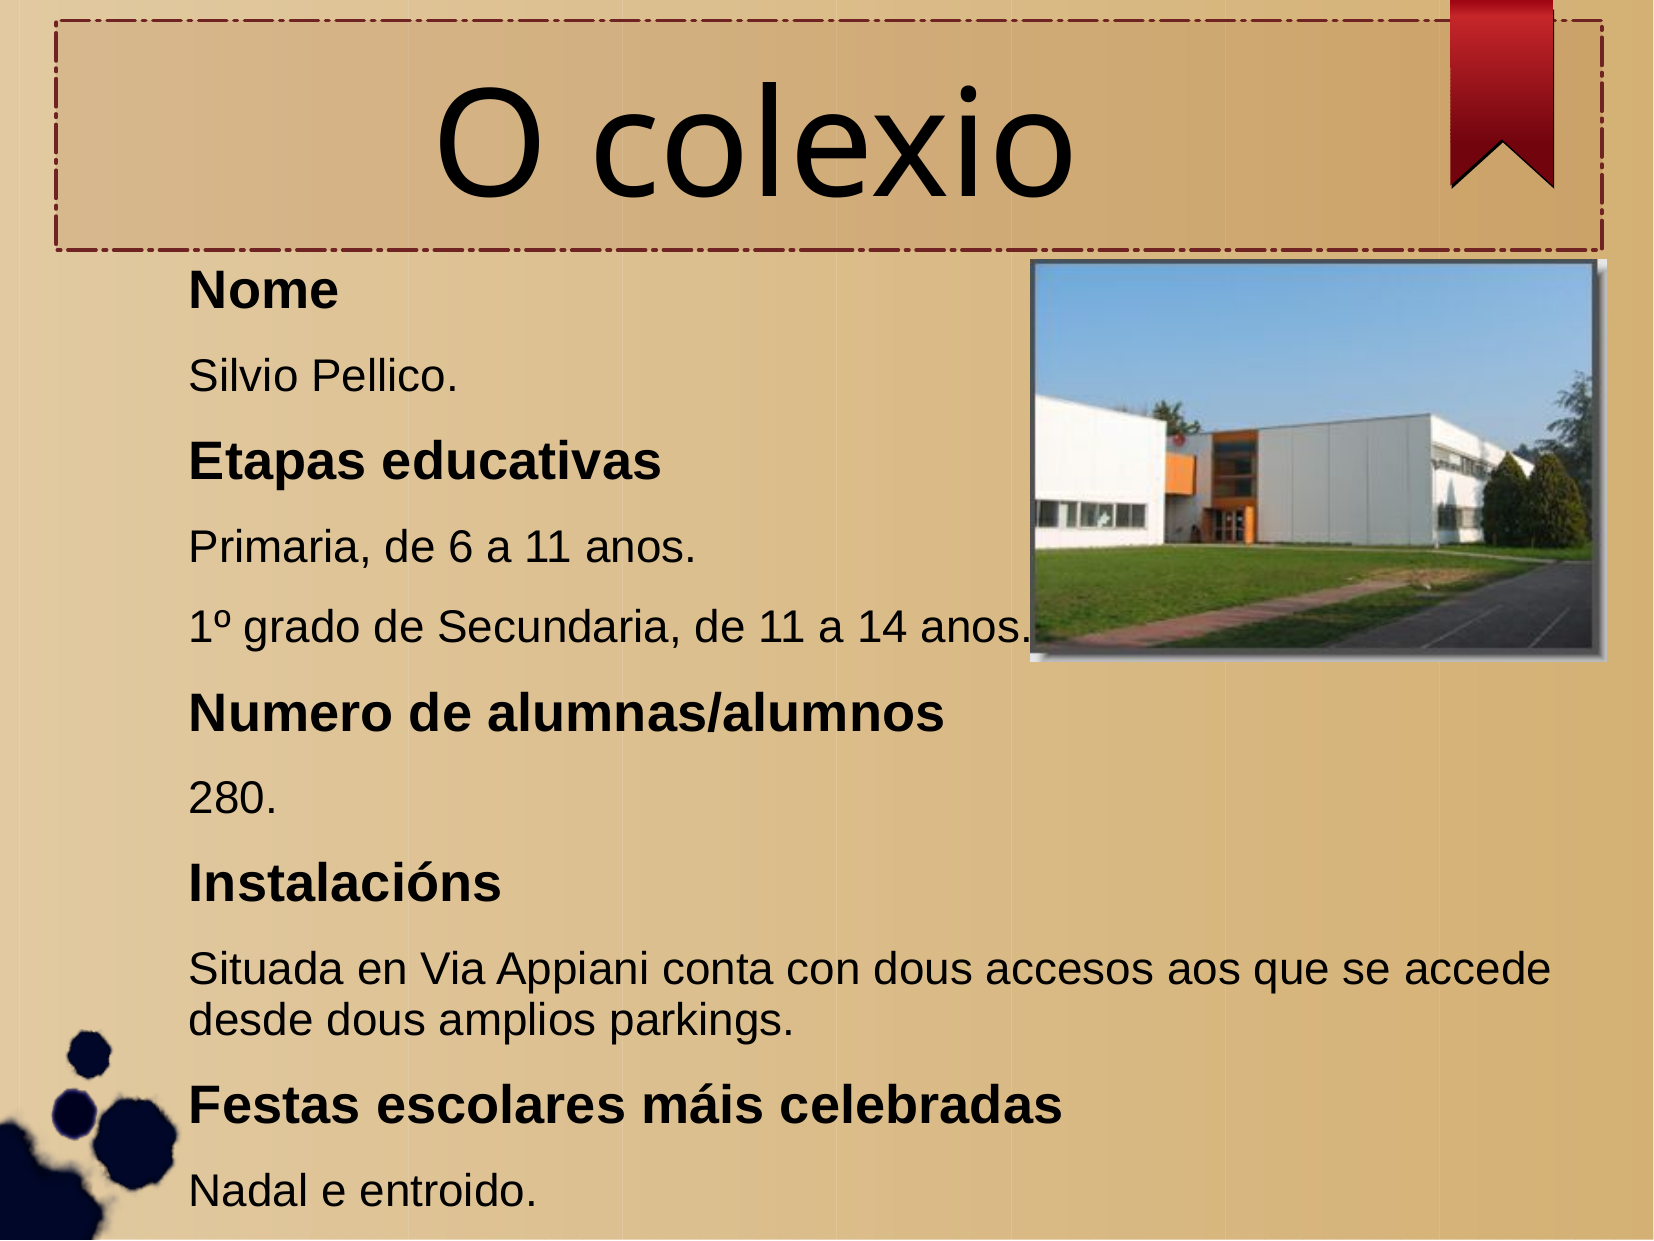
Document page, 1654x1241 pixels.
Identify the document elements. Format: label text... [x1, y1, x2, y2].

list Nome Silvio Pellico. Etapas educativas Primaria, de 6 a 11 anos. 1º grado de Secundaria, de 11 a 14 anos. Numero de alumnas/alumnos 280. Instalacións Situada en Via Appiani conta con dous accesos aos que se accede desde dous amplios parkings. Festas escolares máis celebradas Nadal e entroido. [188, 259, 1654, 1241]
picture [1030, 259, 1607, 662]
title O colexio [82, 39, 1430, 237]
